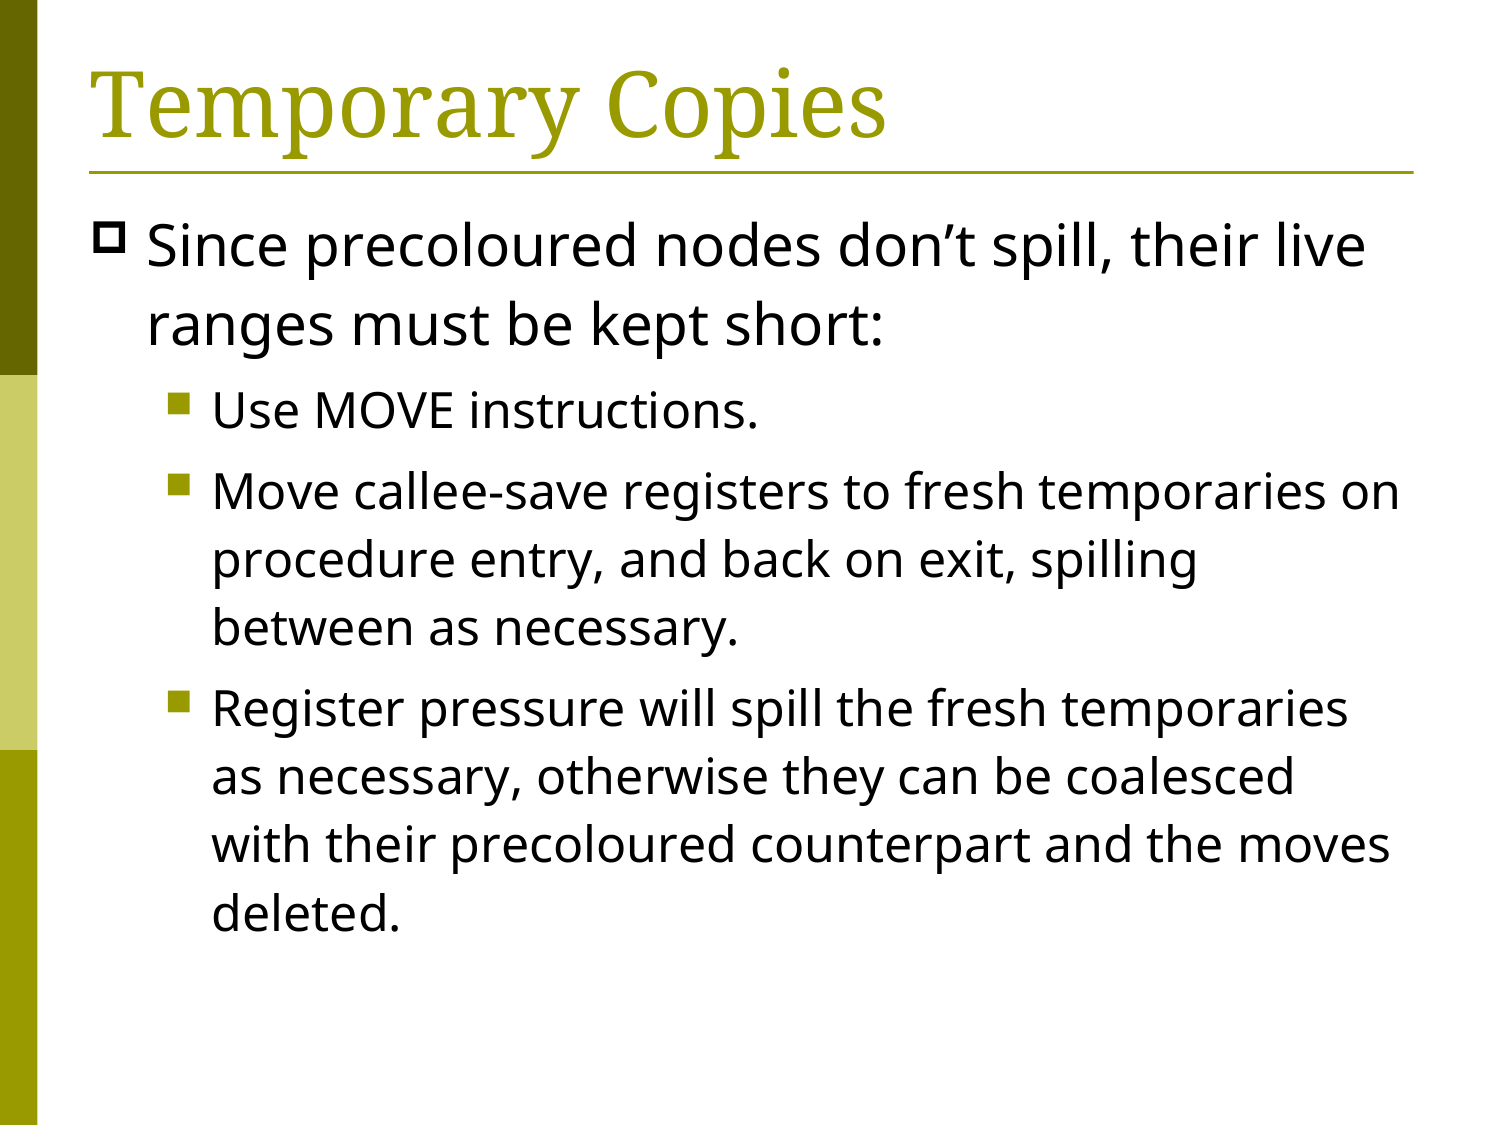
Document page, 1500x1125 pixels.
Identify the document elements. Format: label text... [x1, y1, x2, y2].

list Since precoloured nodes don’t spill, their live ranges must be kept short: Use MOVE instructions. Move callee-save registers to fresh temporaries on procedure entry, and back on exit, spilling between as necessary. Register pressure will spill the fresh temporaries as necessary, otherwise they can be coalesced with their precoloured counterpart and the moves deleted. [75, 196, 1426, 1006]
title Temporary Copies [75, 45, 1426, 173]
